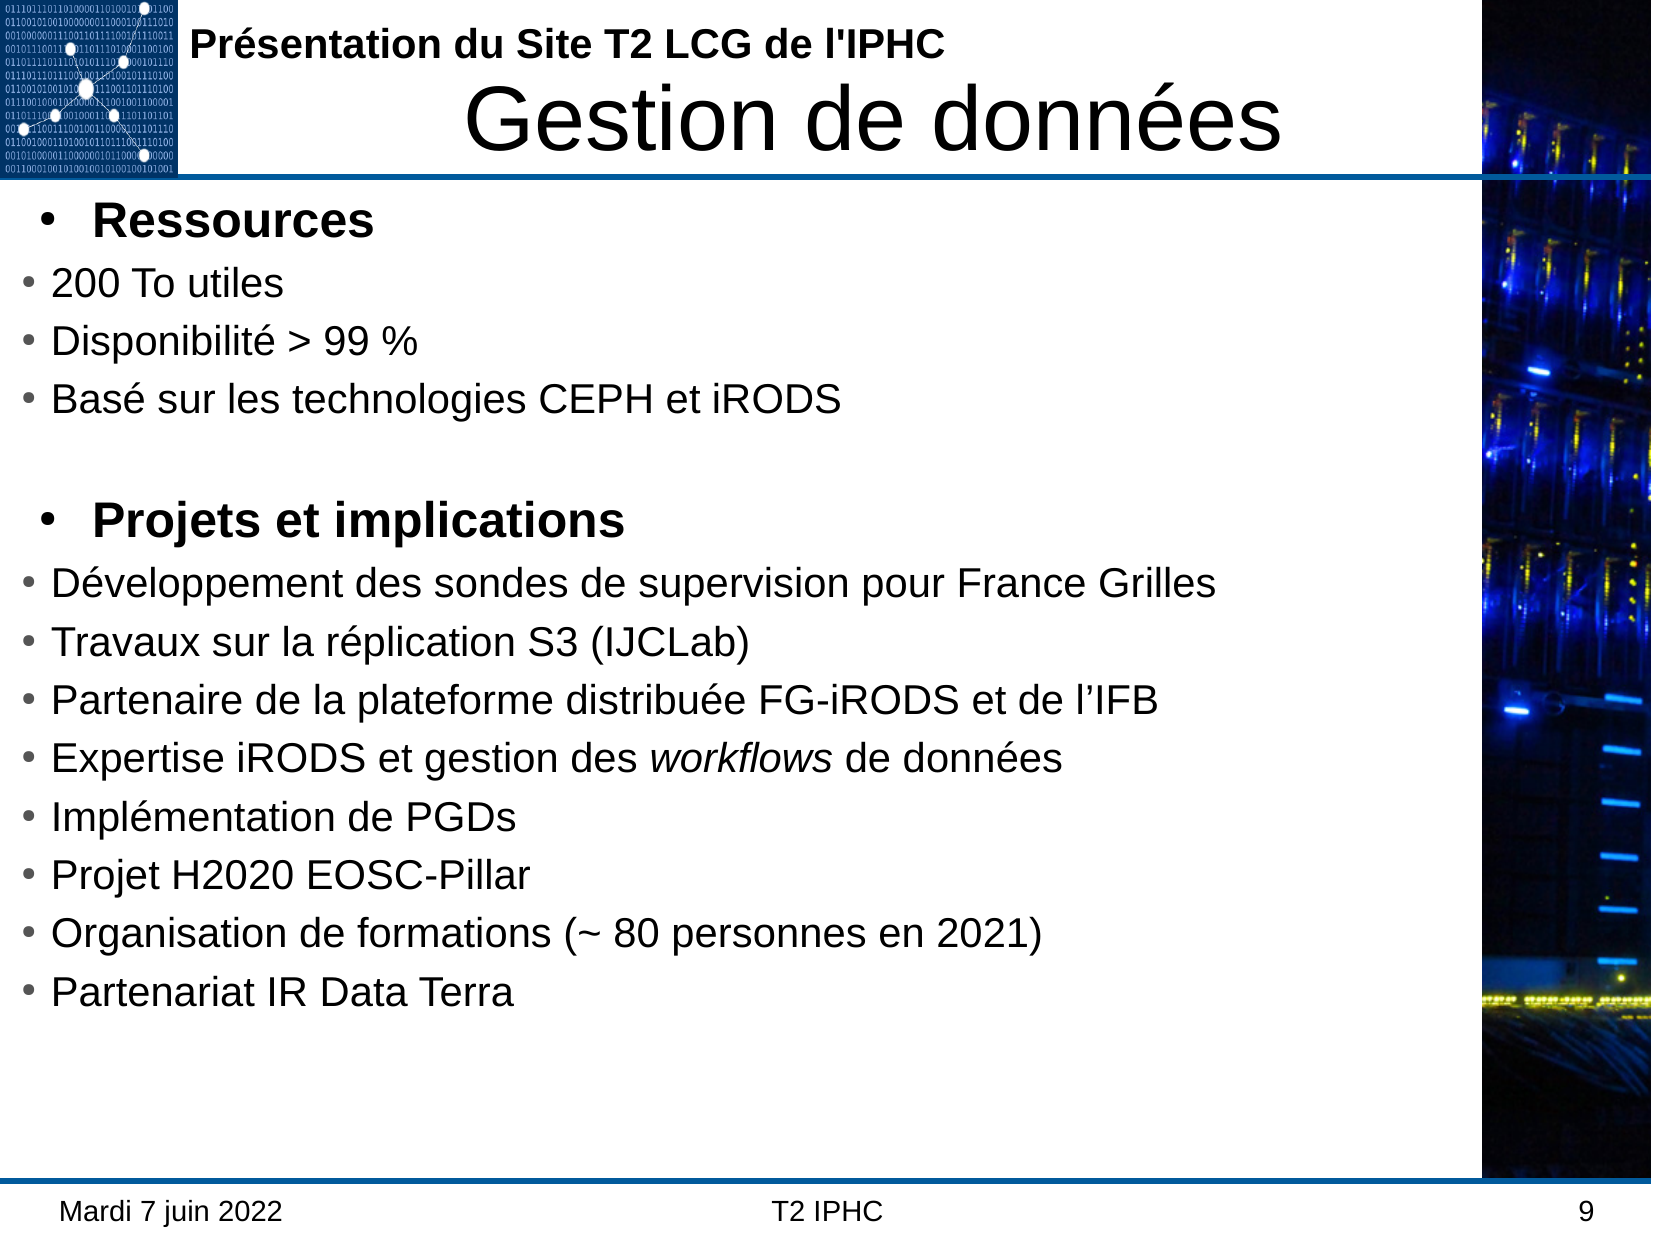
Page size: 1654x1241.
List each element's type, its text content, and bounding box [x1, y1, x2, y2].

title Gestion de données [177, 67, 1571, 171]
list Ressources 200 To utiles Disponibilité > 99 % Basé sur les technologies CEPH et iRODS Projets et implications Développement des sondes de supervision pour France Grilles Travaux sur la réplication S3 (IJCLab) Partenaire de la plateforme distribuée FG-iRODS et de l’IFB Expertise iRODS et gestion des workflows de données Implémentation de PGDs Projet H2020 EOSC-Pillar Organisation de formations (~ 80 personnes en 2021) Partenariat IR Data Terra [21, 191, 1477, 1152]
picture [1482, 0, 1651, 174]
picture [1482, 180, 1651, 1178]
picture [0, 0, 178, 178]
